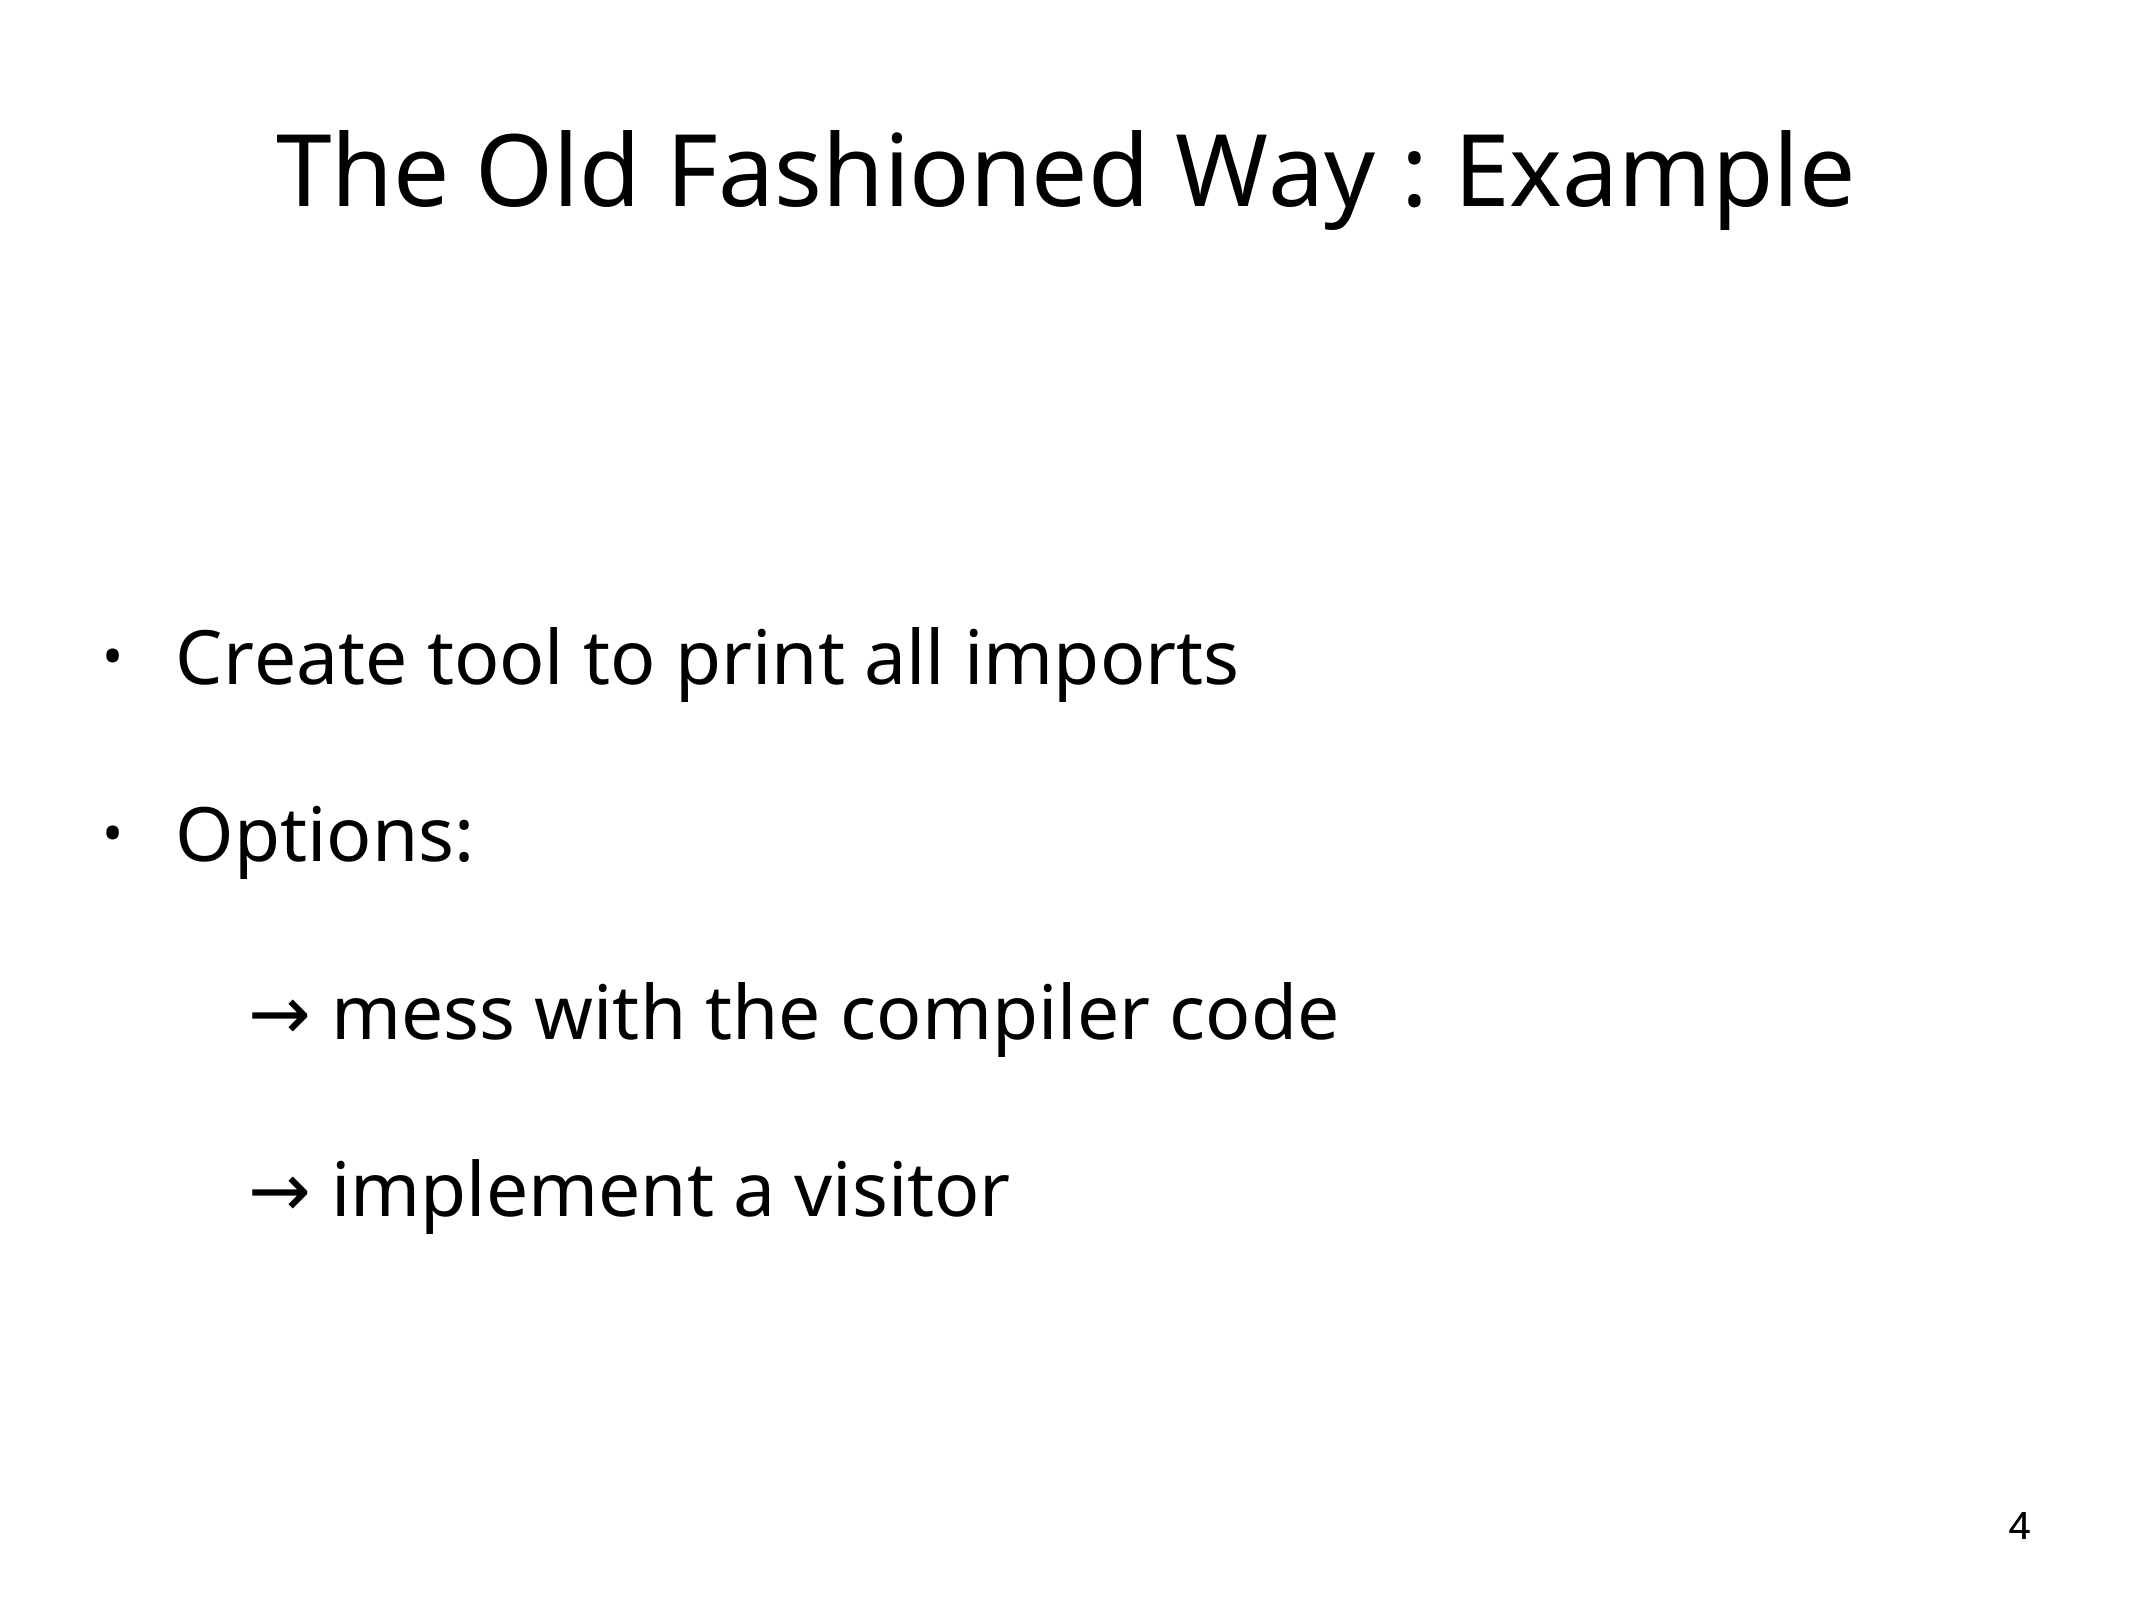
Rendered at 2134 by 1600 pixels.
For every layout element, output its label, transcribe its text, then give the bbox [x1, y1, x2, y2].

list Create tool to print all imports Options: → mess with the compiler code → implement a visitor [94, 332, 2039, 1509]
title The Old Fashioned Way : Example [156, 72, 1978, 261]
text_box <number> [1985, 1493, 2055, 1557]
